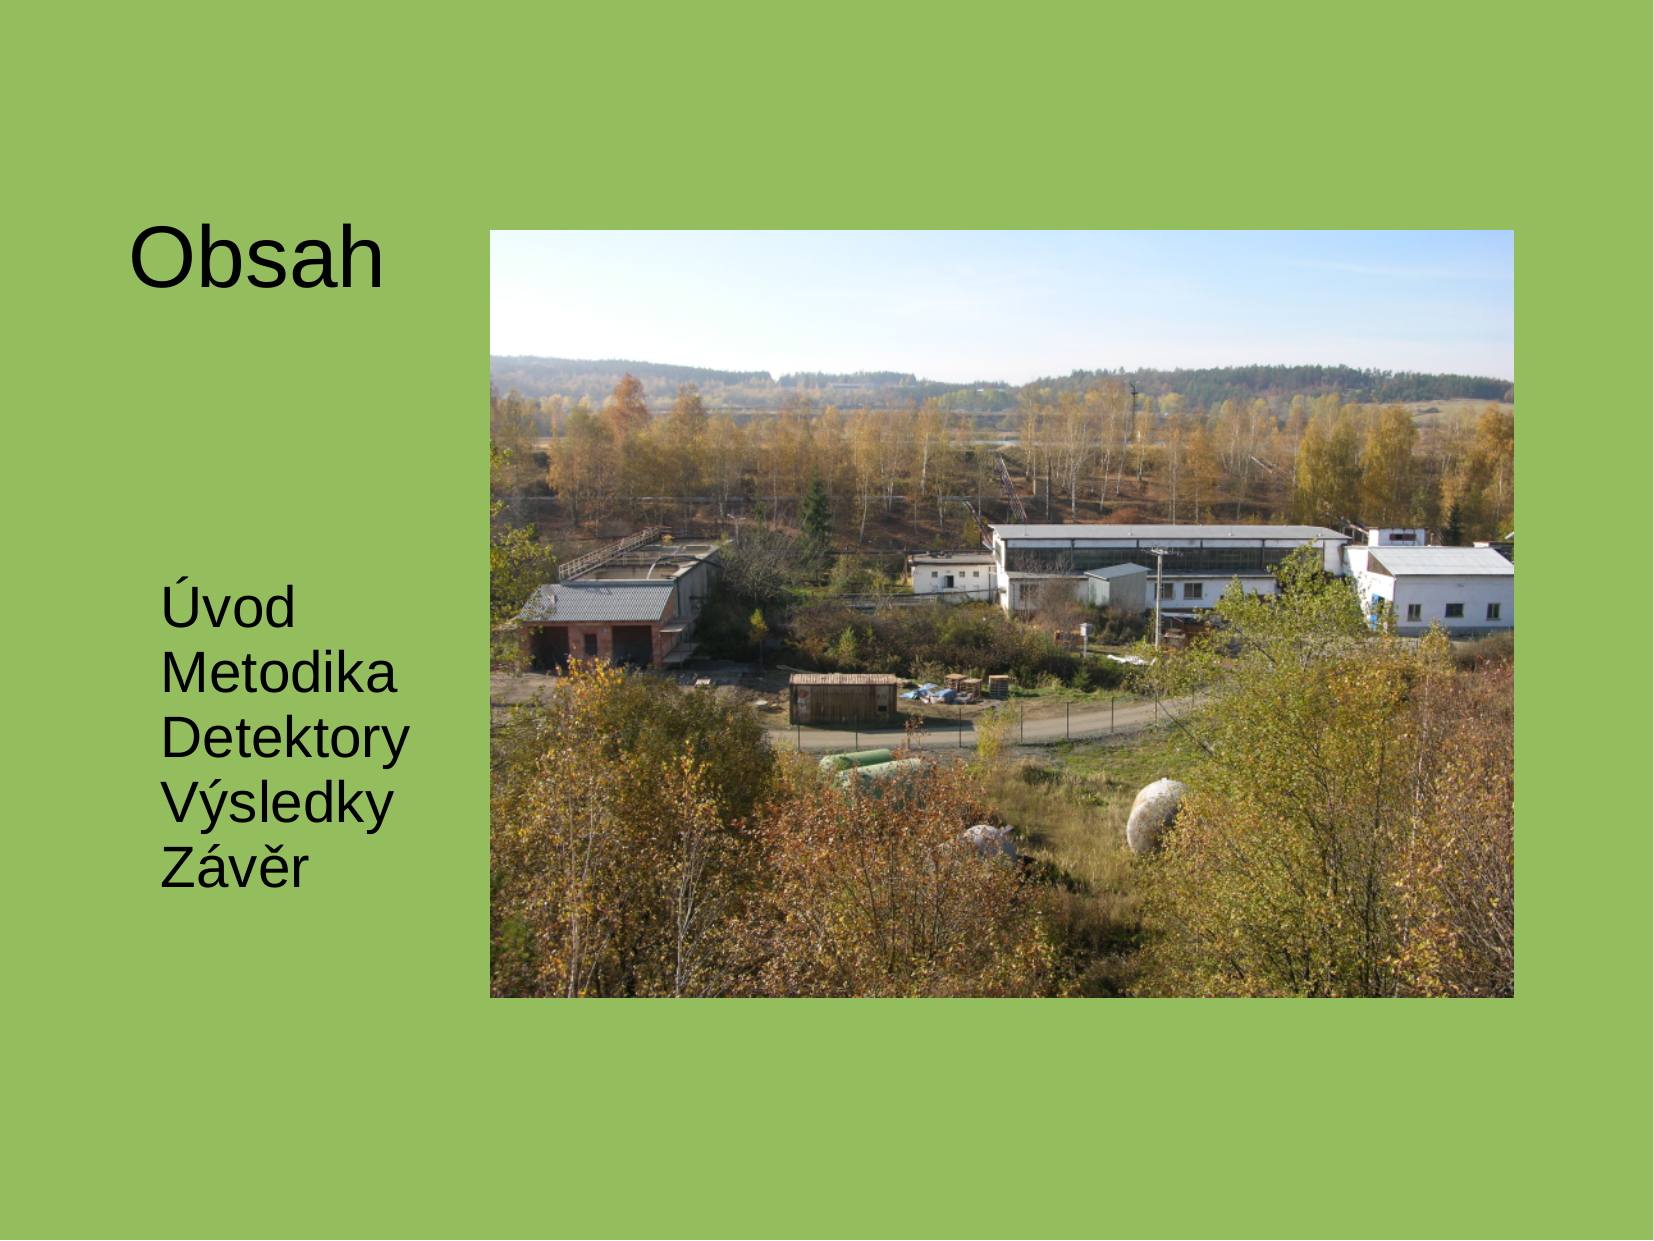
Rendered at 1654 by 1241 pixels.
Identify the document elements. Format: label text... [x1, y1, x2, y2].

text_box Obsah [113, 200, 402, 314]
text_box Úvod Metodika Detektory Výsledky Závěr [129, 566, 446, 906]
picture [490, 230, 1514, 999]
